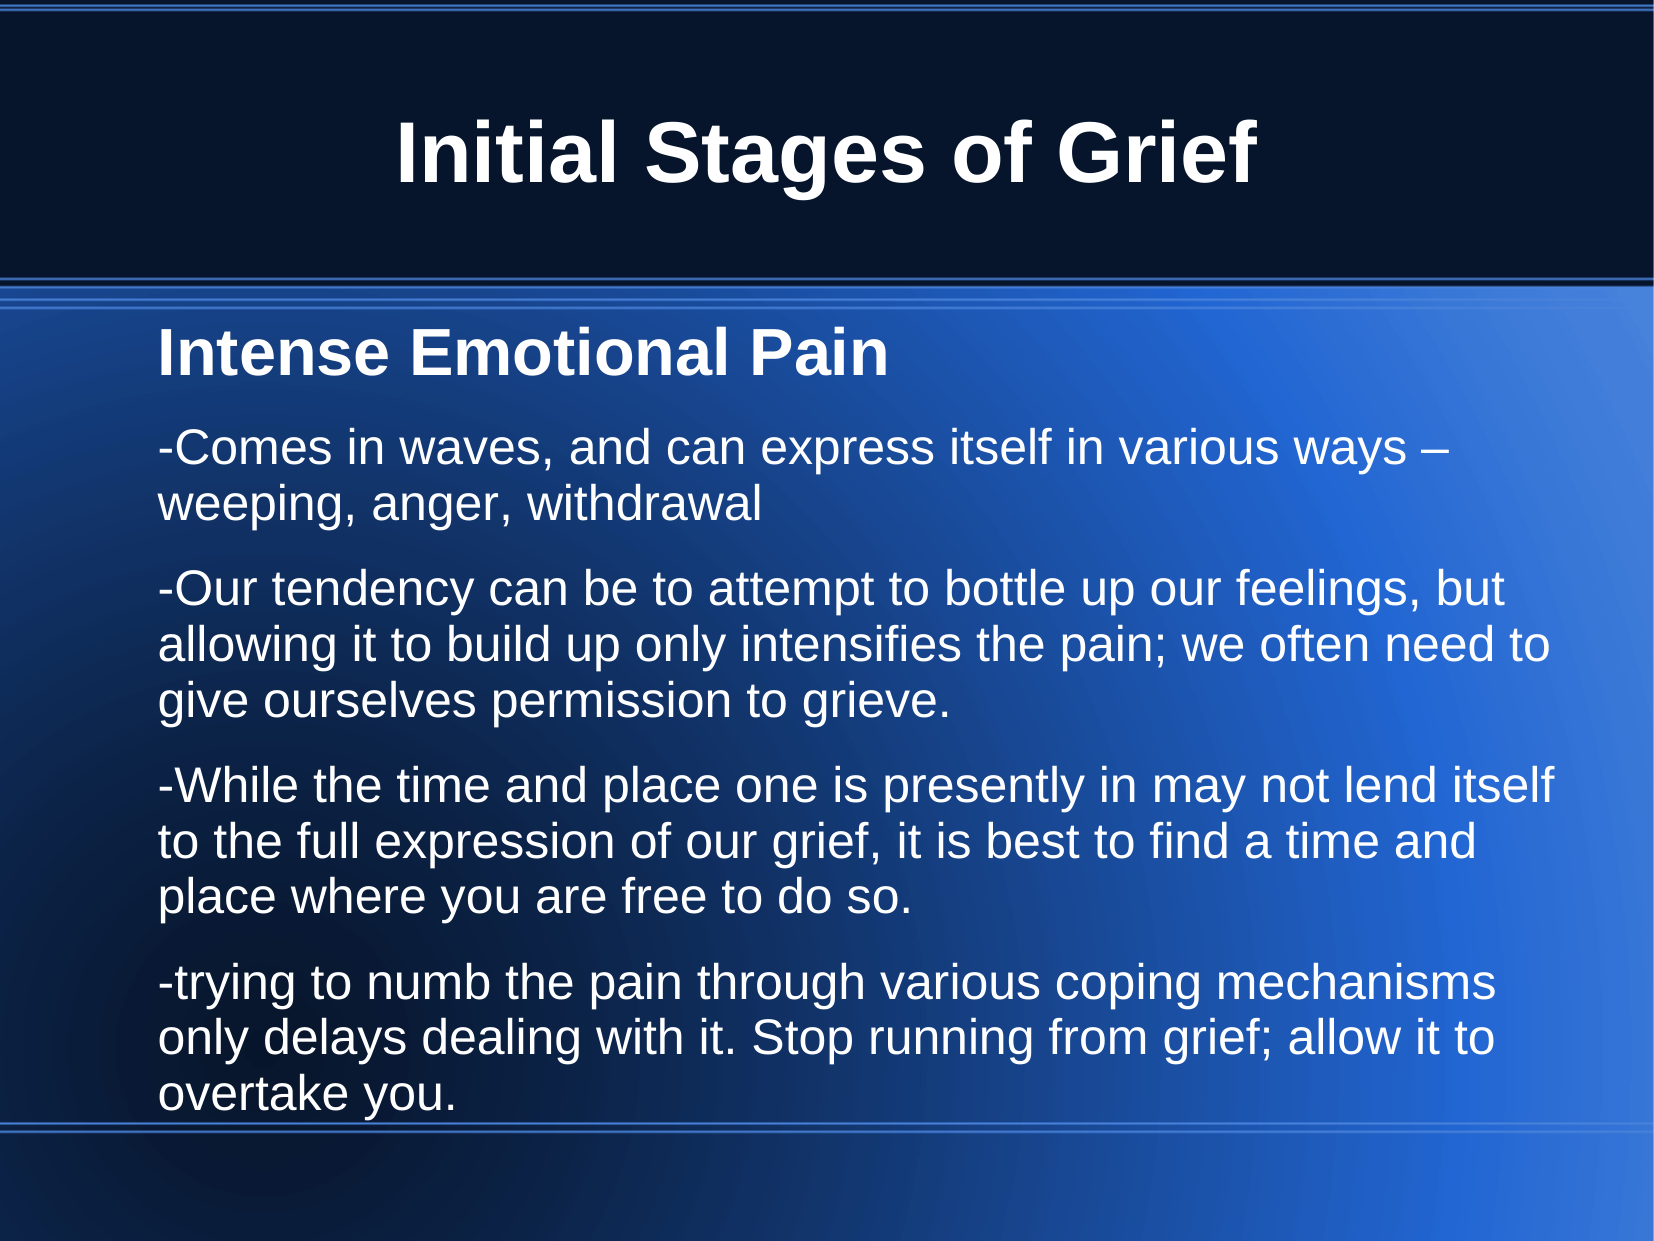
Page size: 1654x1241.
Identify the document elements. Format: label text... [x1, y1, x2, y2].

picture [0, 0, 1654, 1241]
list Intense Emotional Pain -Comes in waves, and can express itself in various ways – weeping, anger, withdrawal -Our tendency can be to attempt to bottle up our feelings, but allowing it to build up only intensifies the pain; we often need to give ourselves permission to grieve. -While the time and place one is presently in may not lend itself to the full expression of our grief, it is best to find a time and place where you are free to do so. -trying to numb the pain through various coping mechanisms only delays dealing with it. Stop running from grief; allow it to overtake you. [86, 315, 1576, 1122]
title Initial Stages of Grief [82, 49, 1571, 257]
